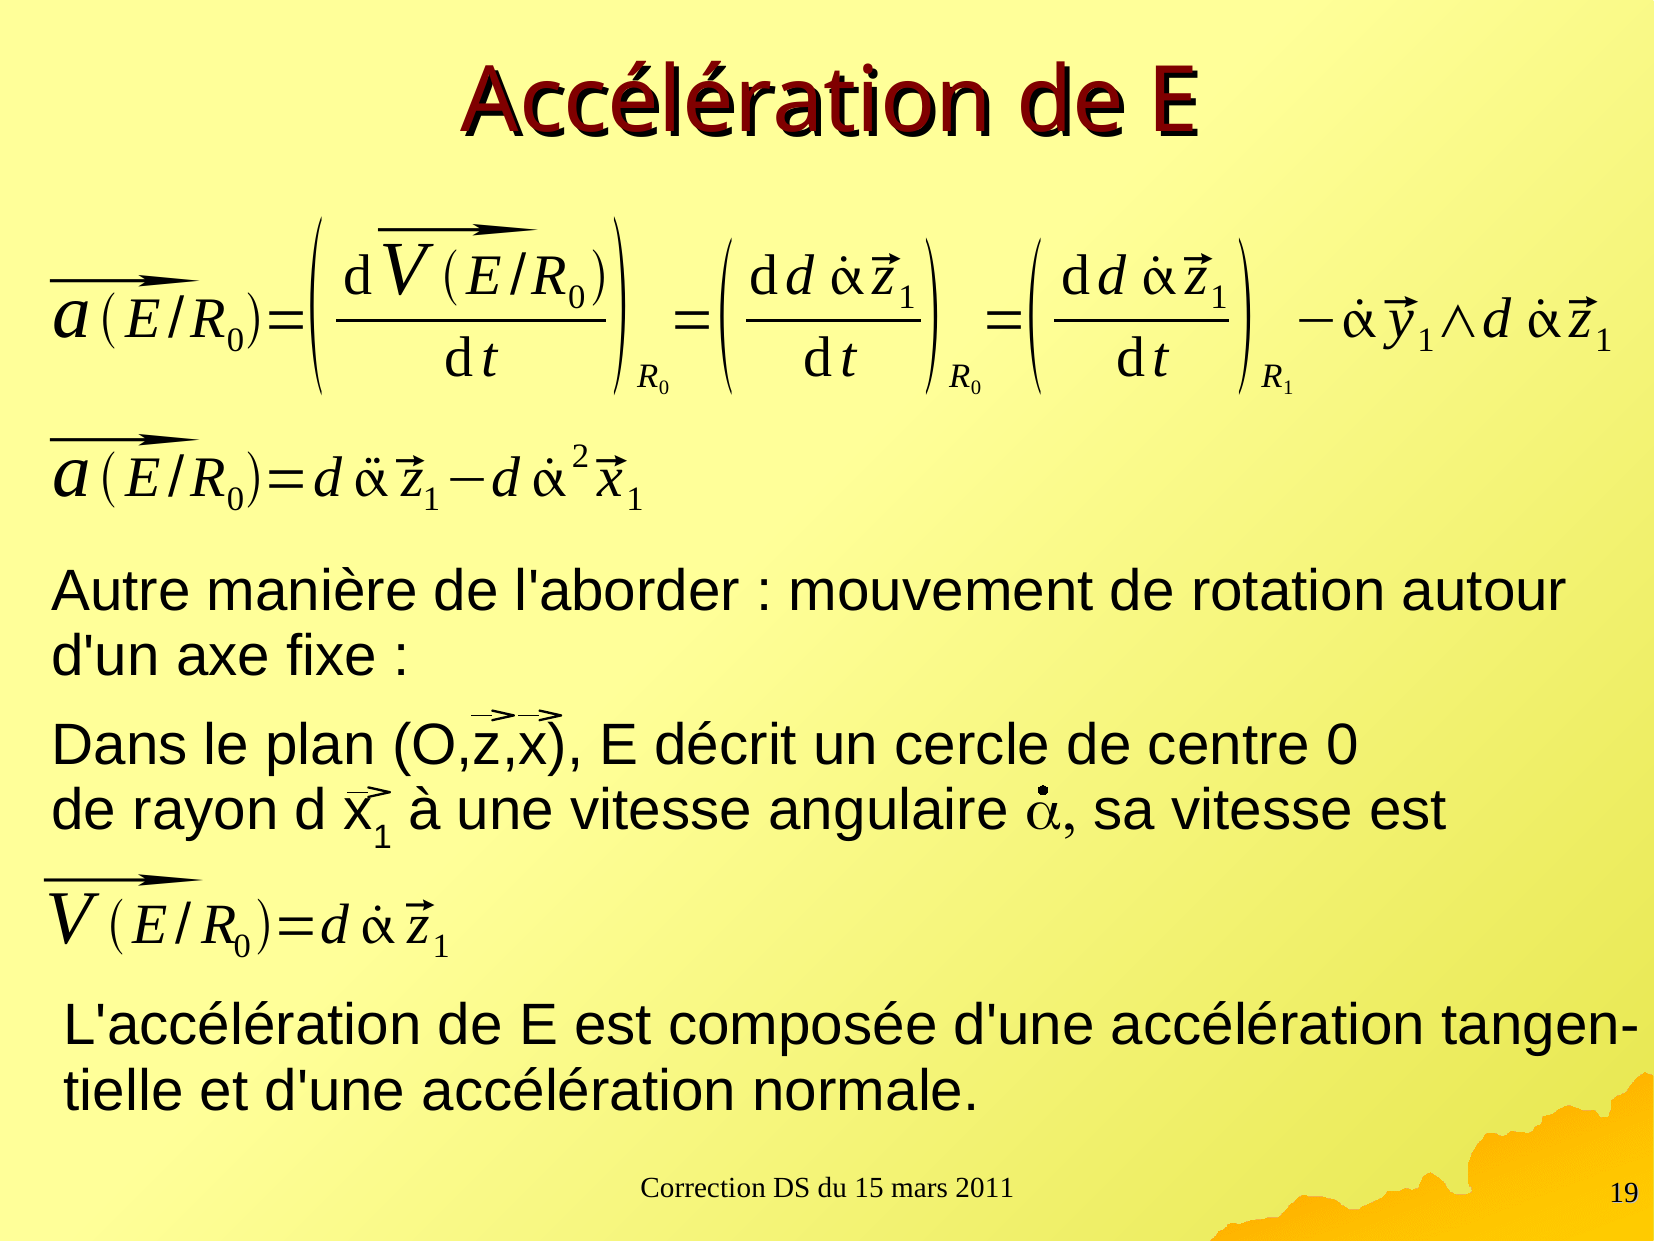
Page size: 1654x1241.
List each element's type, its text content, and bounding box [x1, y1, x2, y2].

chart [13, 871, 463, 965]
title Accélération de E [85, 0, 1574, 193]
chart [20, 215, 1628, 402]
text_box Autre manière de l'aborder : mouvement de rotation autour d'un axe fixe : Dans le plan (O,z,x), E décrit un cercle de centre 0 de rayon d x1 à une vitesse angulaire a, sa vitesse est [36, 550, 1585, 869]
text_box [1038, 785, 1048, 795]
chart [20, 427, 657, 518]
text_box L'accélération de E est composée d'une accélération tangen- tielle et d'une accélération normale. [48, 984, 1654, 1130]
